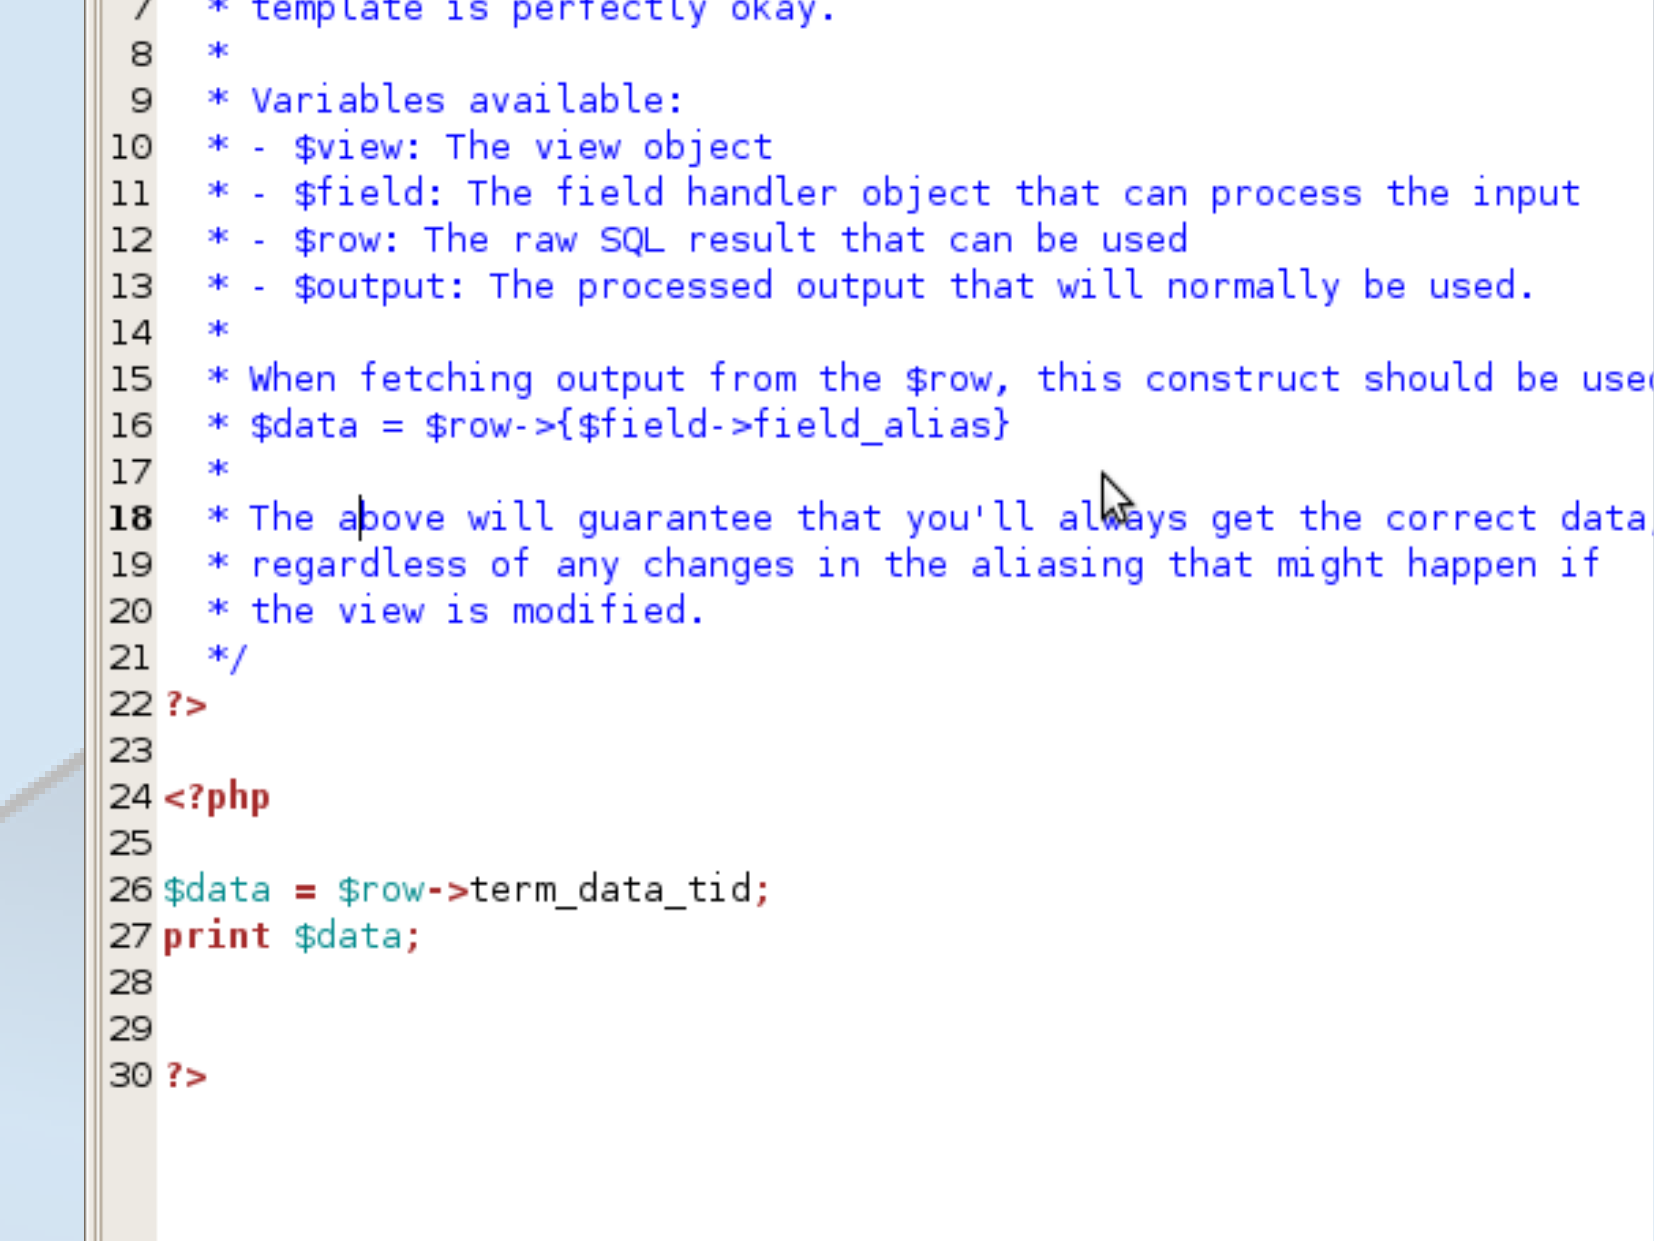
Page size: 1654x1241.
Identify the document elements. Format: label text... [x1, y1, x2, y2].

picture [0, 0, 1654, 1241]
text_box 5:34 PM me: using <?php $data = $row->$term_data_tid; print $data; ?> in my tpl BUT http://alpharoad.agariclabs.com:81/ 5:35 PM i3iviivi: what is on line 26, and did you update? 5:37 PM me: line 26 is $data = $row->$term_data_tid; 5:38 PM i3iviivi: oh god damn you NO DOLLAR SIGN NO VARIABLES INSIDE VARIABLES [75, 75, 84, 1126]
